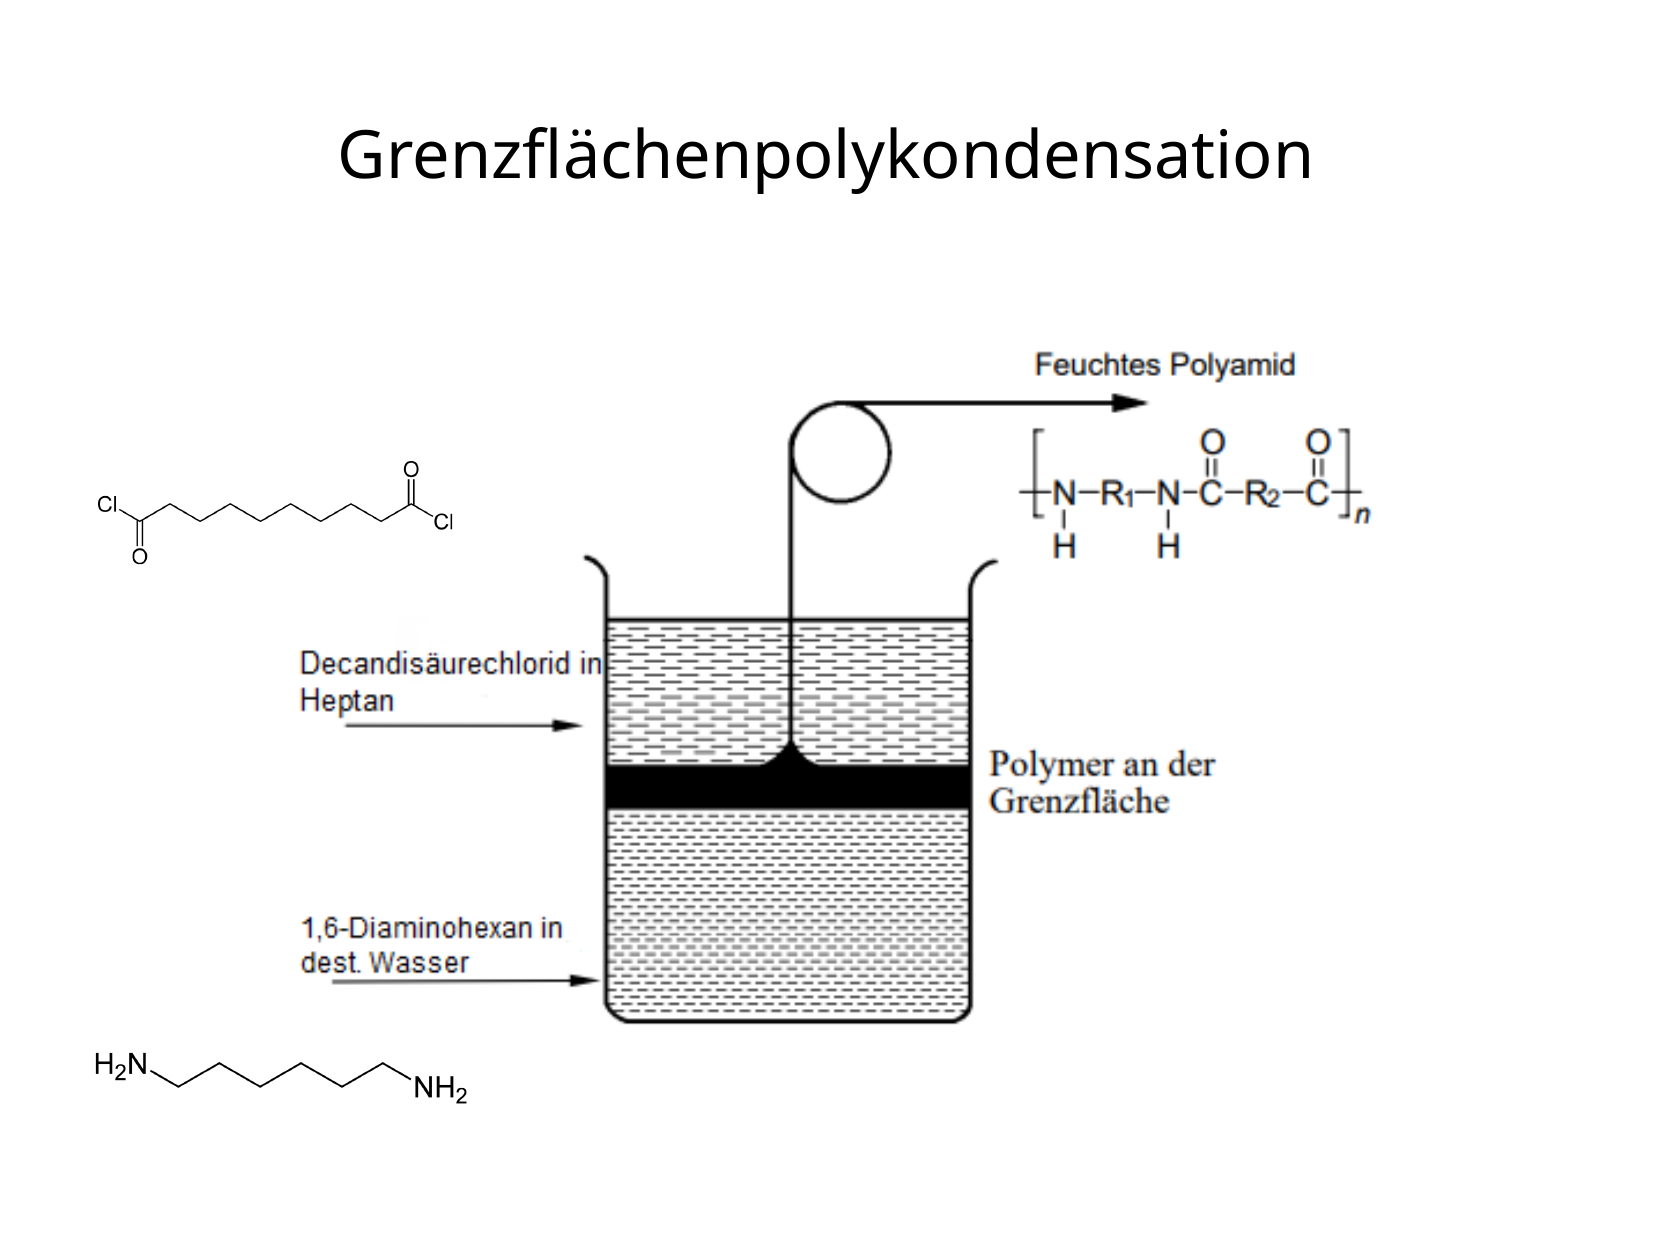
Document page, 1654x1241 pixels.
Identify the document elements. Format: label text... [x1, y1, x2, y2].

picture [77, 318, 1406, 1123]
title Grenzflächenpolykondensation [82, 49, 1571, 257]
